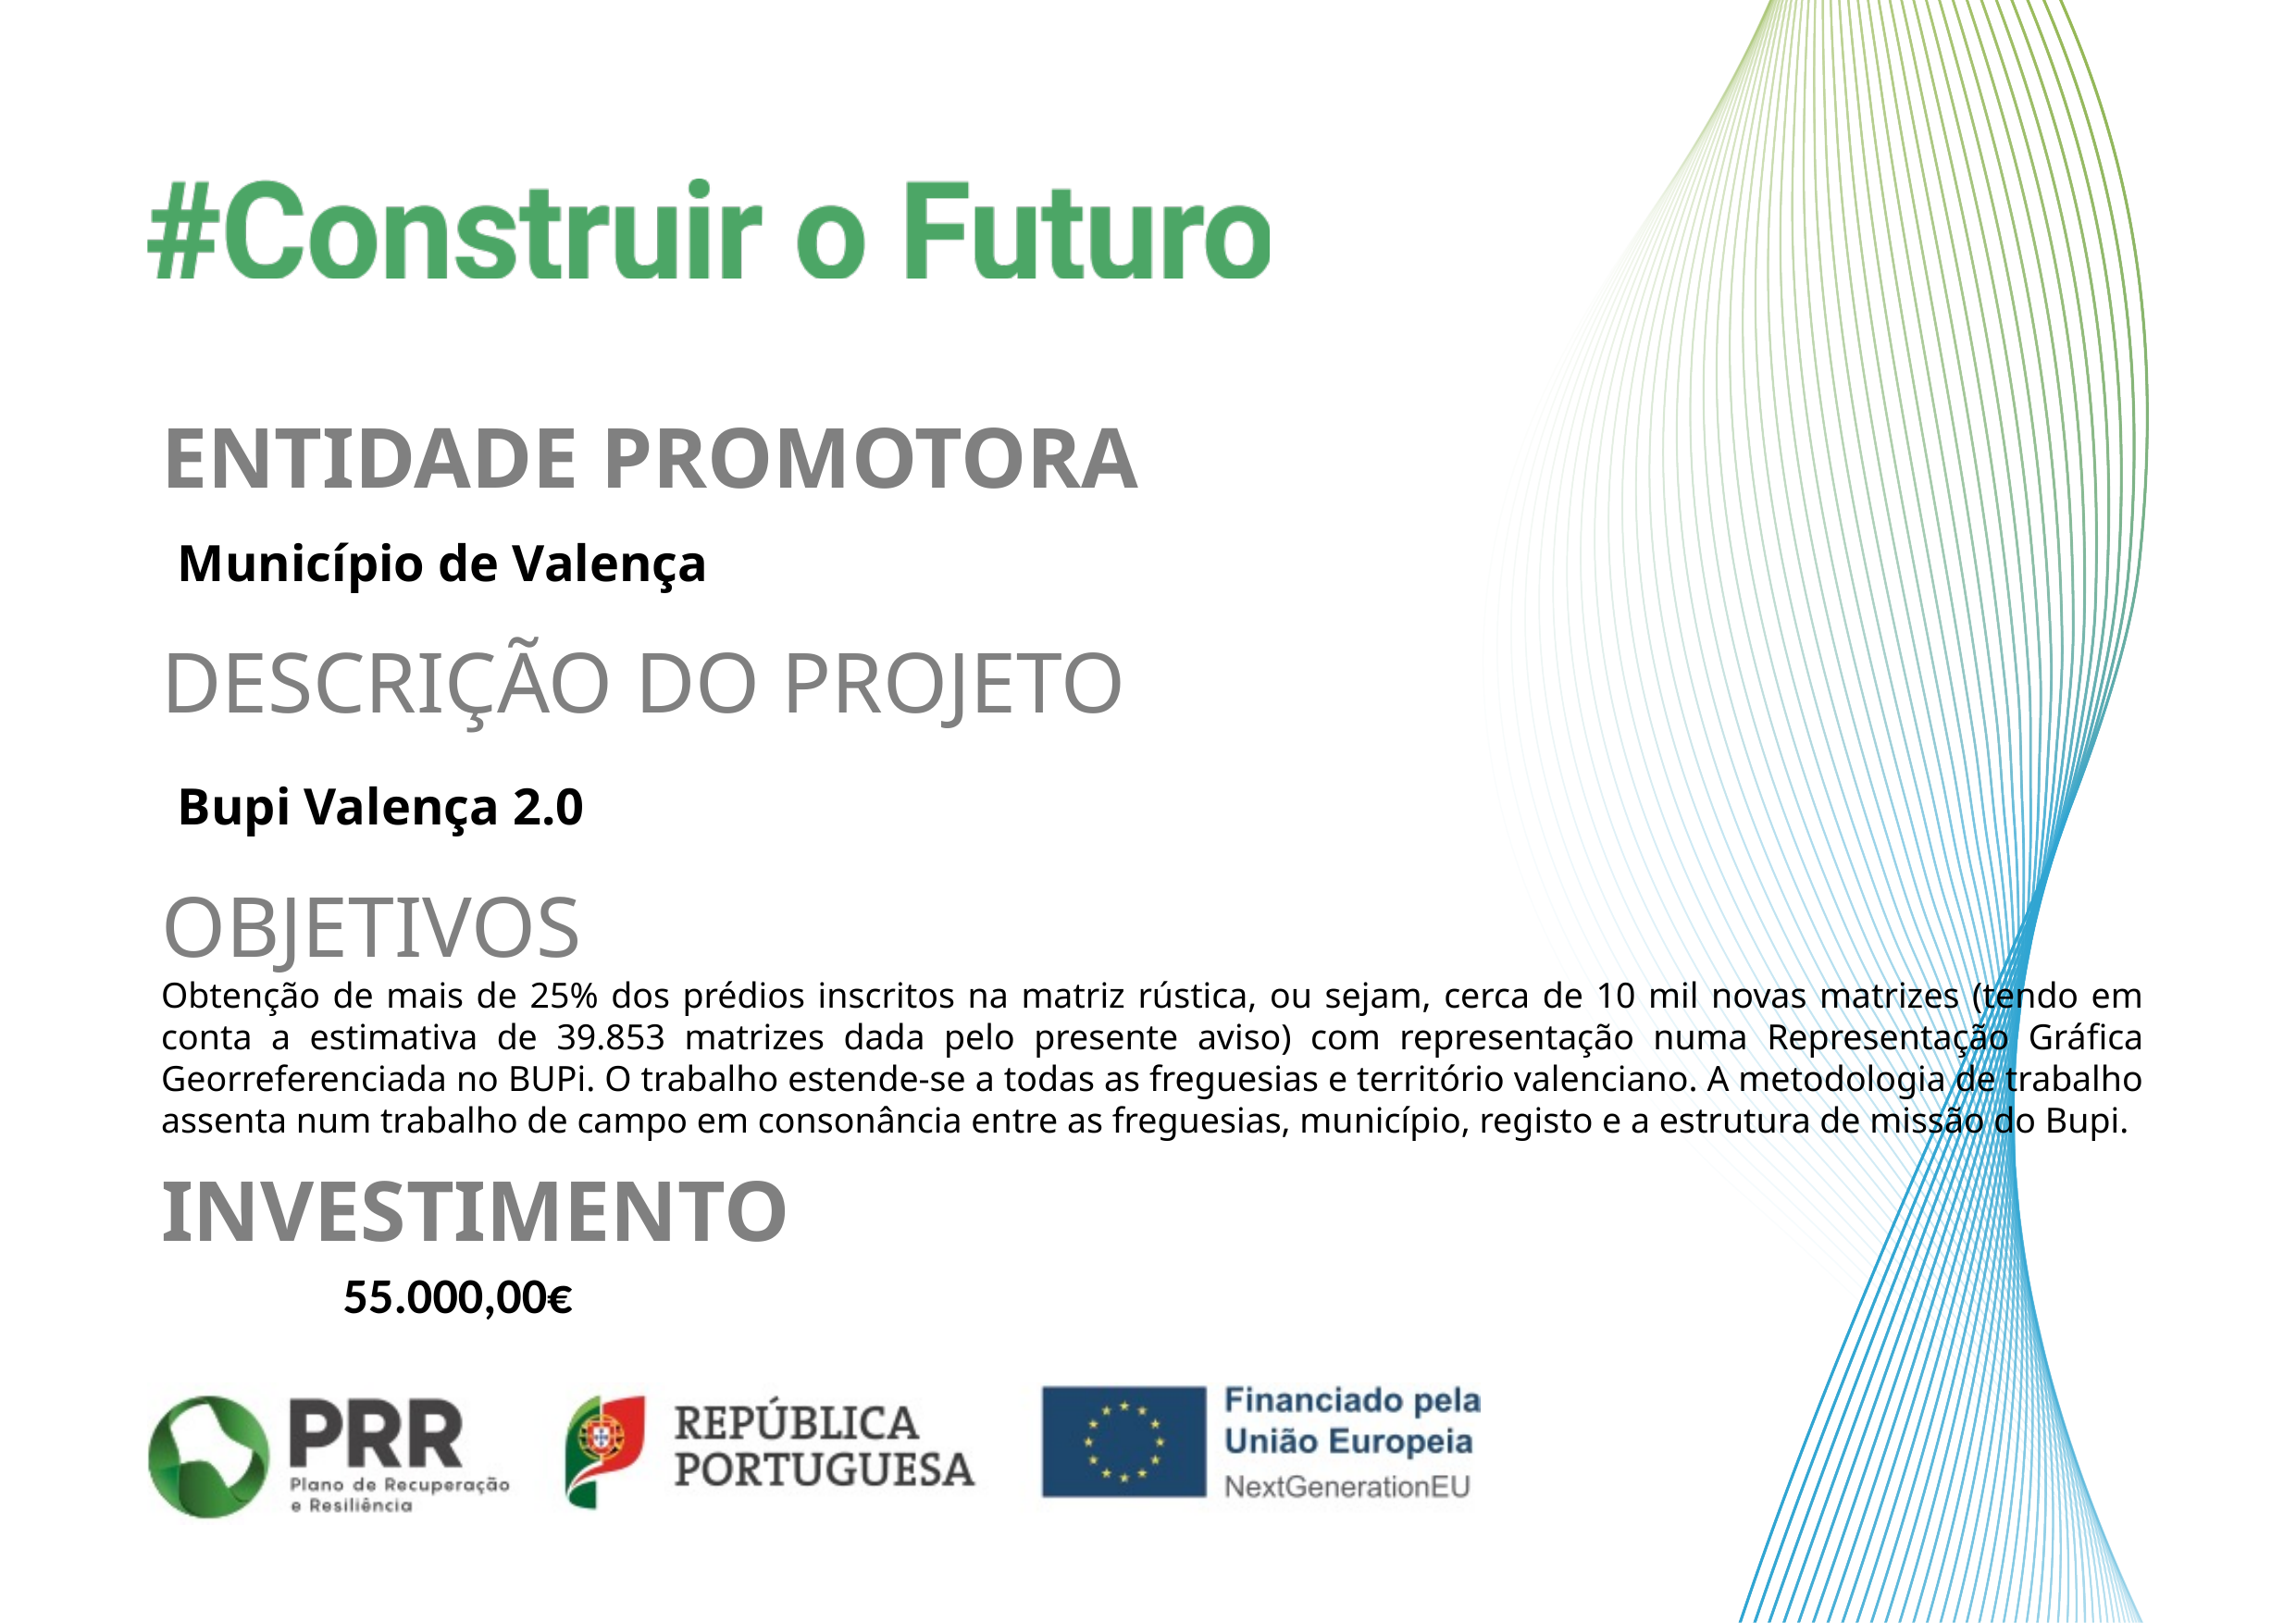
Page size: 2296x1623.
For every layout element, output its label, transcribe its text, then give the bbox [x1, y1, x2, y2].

text_box OBJETIVOS Obtenção de mais de 25% dos prédios inscritos na matriz rústica, ou sejam, cerca de 10 mil novas matrizes (tendo em conta a estimativa de 39.853 matrizes dada pelo presente aviso) com representação numa Representação Gráfica Georreferenciada no BUPi. O trabalho estende-se a todas as freguesias e território valenciano. A metodologia de trabalho assenta num trabalho de campo em consonância entre as freguesias, município, registo e a estrutura de missão do Bupi. [147, 867, 2159, 1147]
text_box ENTIDADE PROMOTORA [147, 398, 1810, 512]
picture [0, 0, 2296, 1623]
text_box Município de Valença [164, 520, 1448, 607]
text_box INVESTIMENTO [147, 1151, 1810, 1266]
text_box DESCRIÇÃO DO PROJETO [147, 623, 1810, 737]
text_box Bupi Valença 2.0 [164, 761, 1941, 868]
text_box 55.000,00€ [136, 1269, 1421, 1356]
